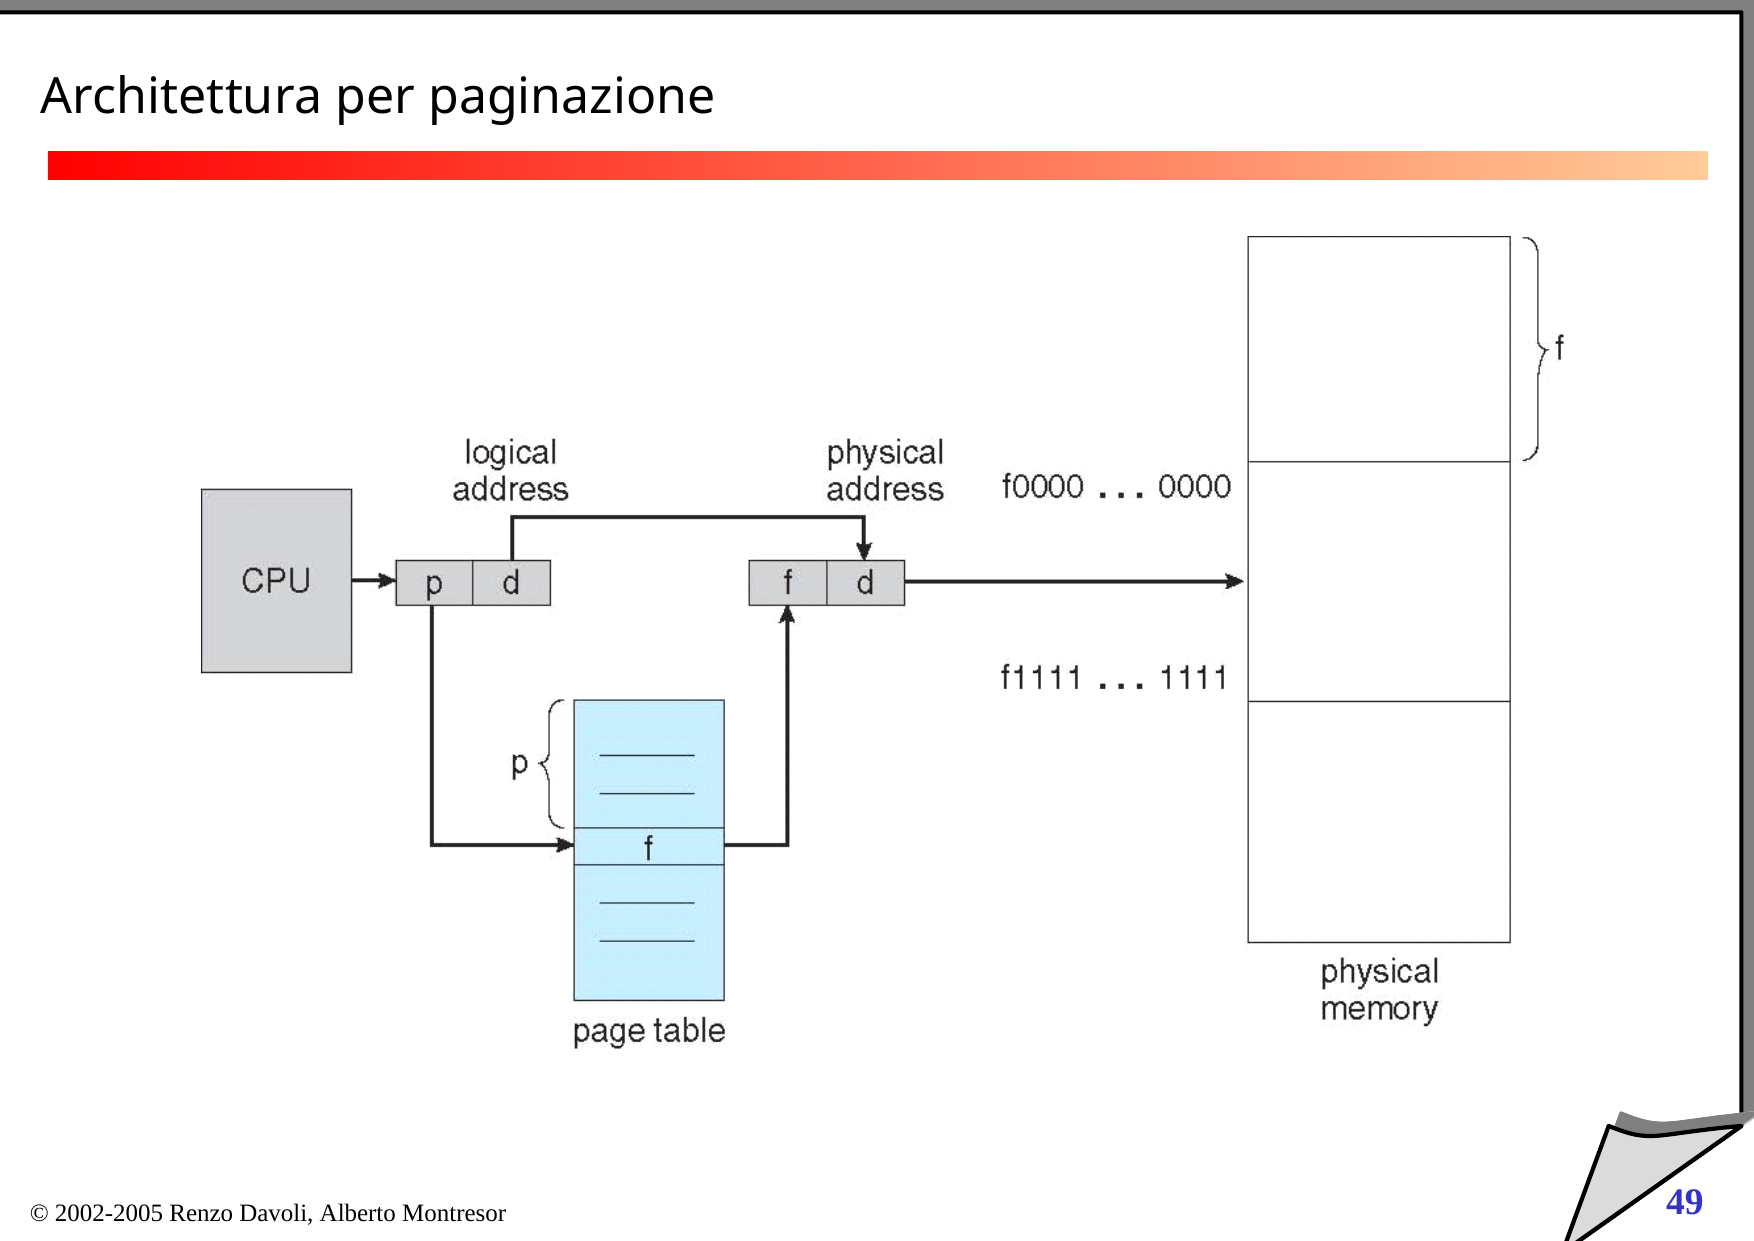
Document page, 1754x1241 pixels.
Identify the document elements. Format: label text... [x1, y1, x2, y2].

text_box MMU [750, 152, 754, 179]
title Architettura per paginazione [40, 49, 1714, 144]
picture [201, 236, 1565, 1050]
